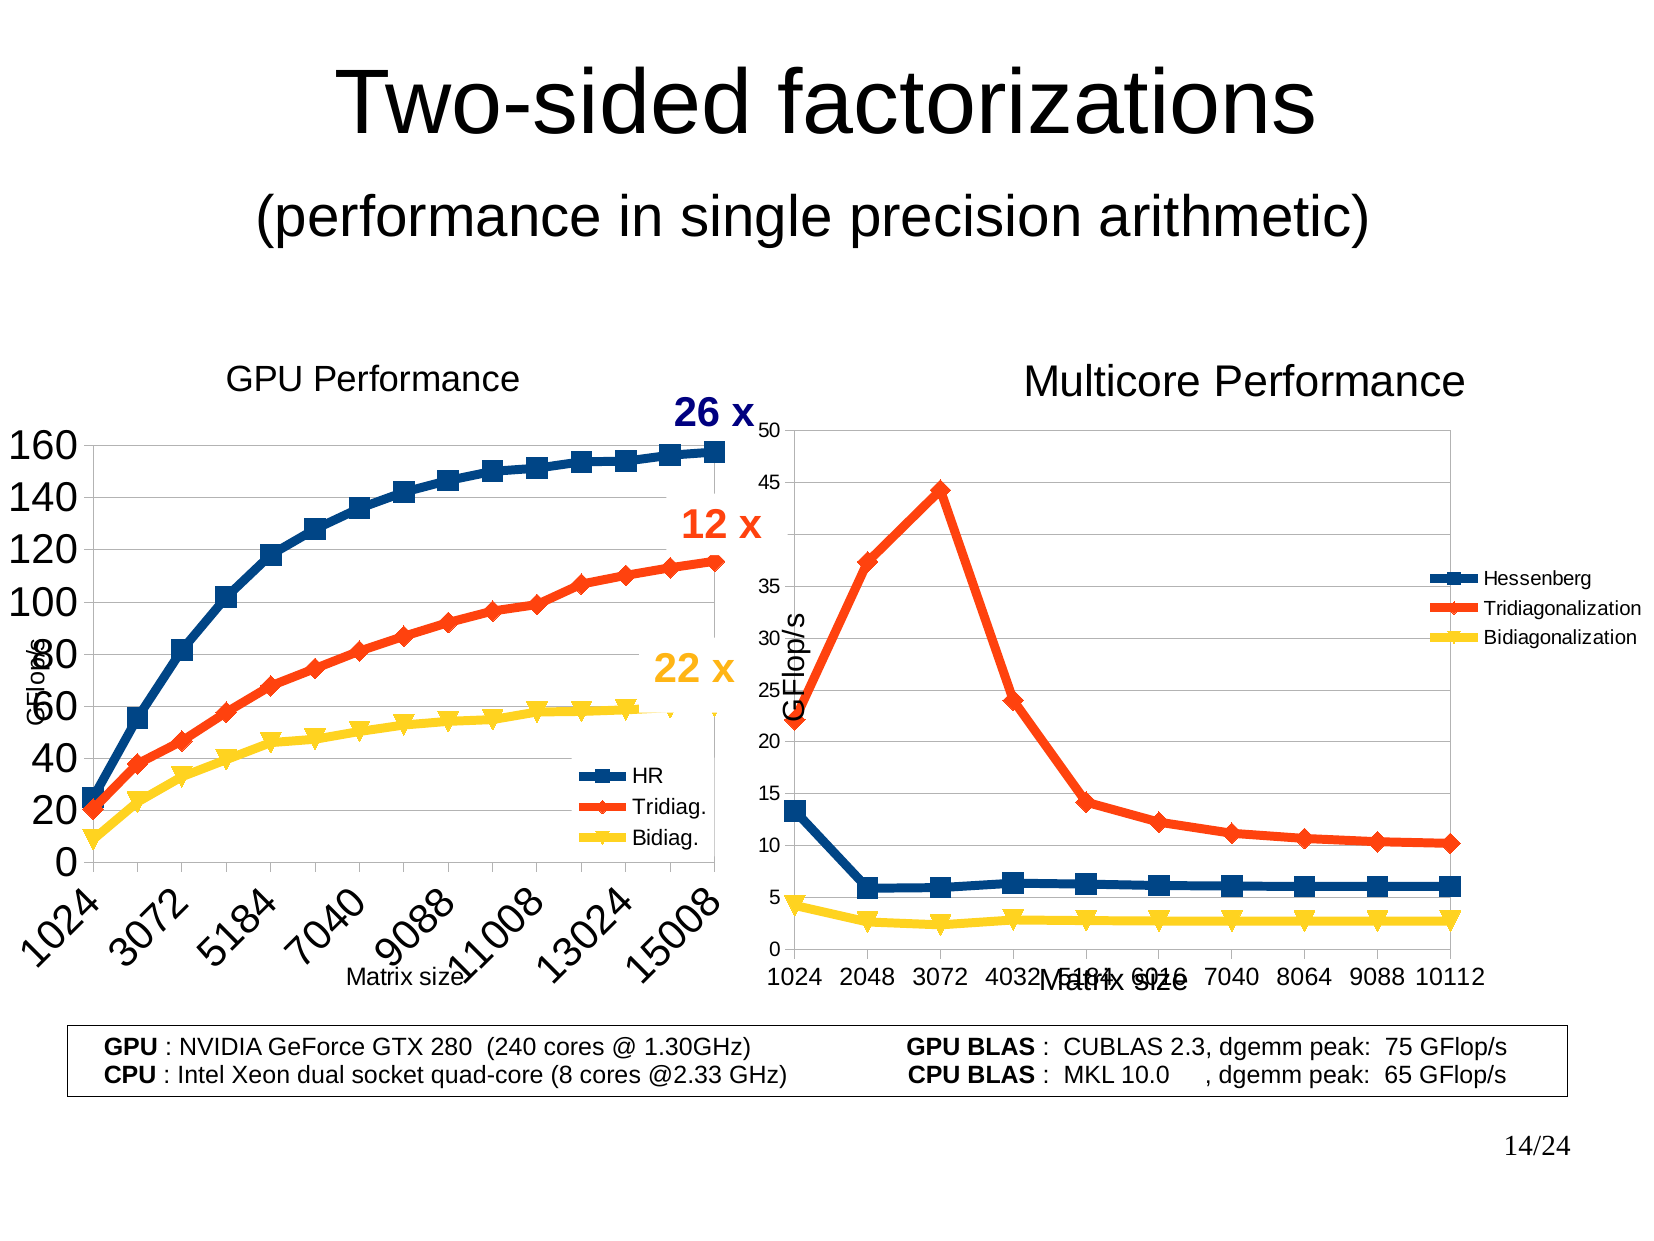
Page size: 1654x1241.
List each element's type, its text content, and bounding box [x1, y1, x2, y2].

text_box 22 x [639, 637, 751, 713]
chart [748, 336, 1651, 1013]
title Two-sided factorizations (performance in single precision arithmetic) [82, 49, 1571, 257]
text_box GPU : NVIDIA GeForce GTX 280 (240 cores @ 1.30GHz) GPU BLAS : CUBLAS 2.3, dgemm peak: 75 GFlop/s CPU : Intel Xeon dual socket quad-core (8 cores @2.33 GHz) CPU BLAS : MKL 10.0 , dgemm peak: 65 GFlop/s [67, 1025, 1568, 1097]
text_box 26 x [647, 381, 770, 443]
chart [0, 338, 740, 1016]
text_box 12 x [666, 493, 788, 556]
